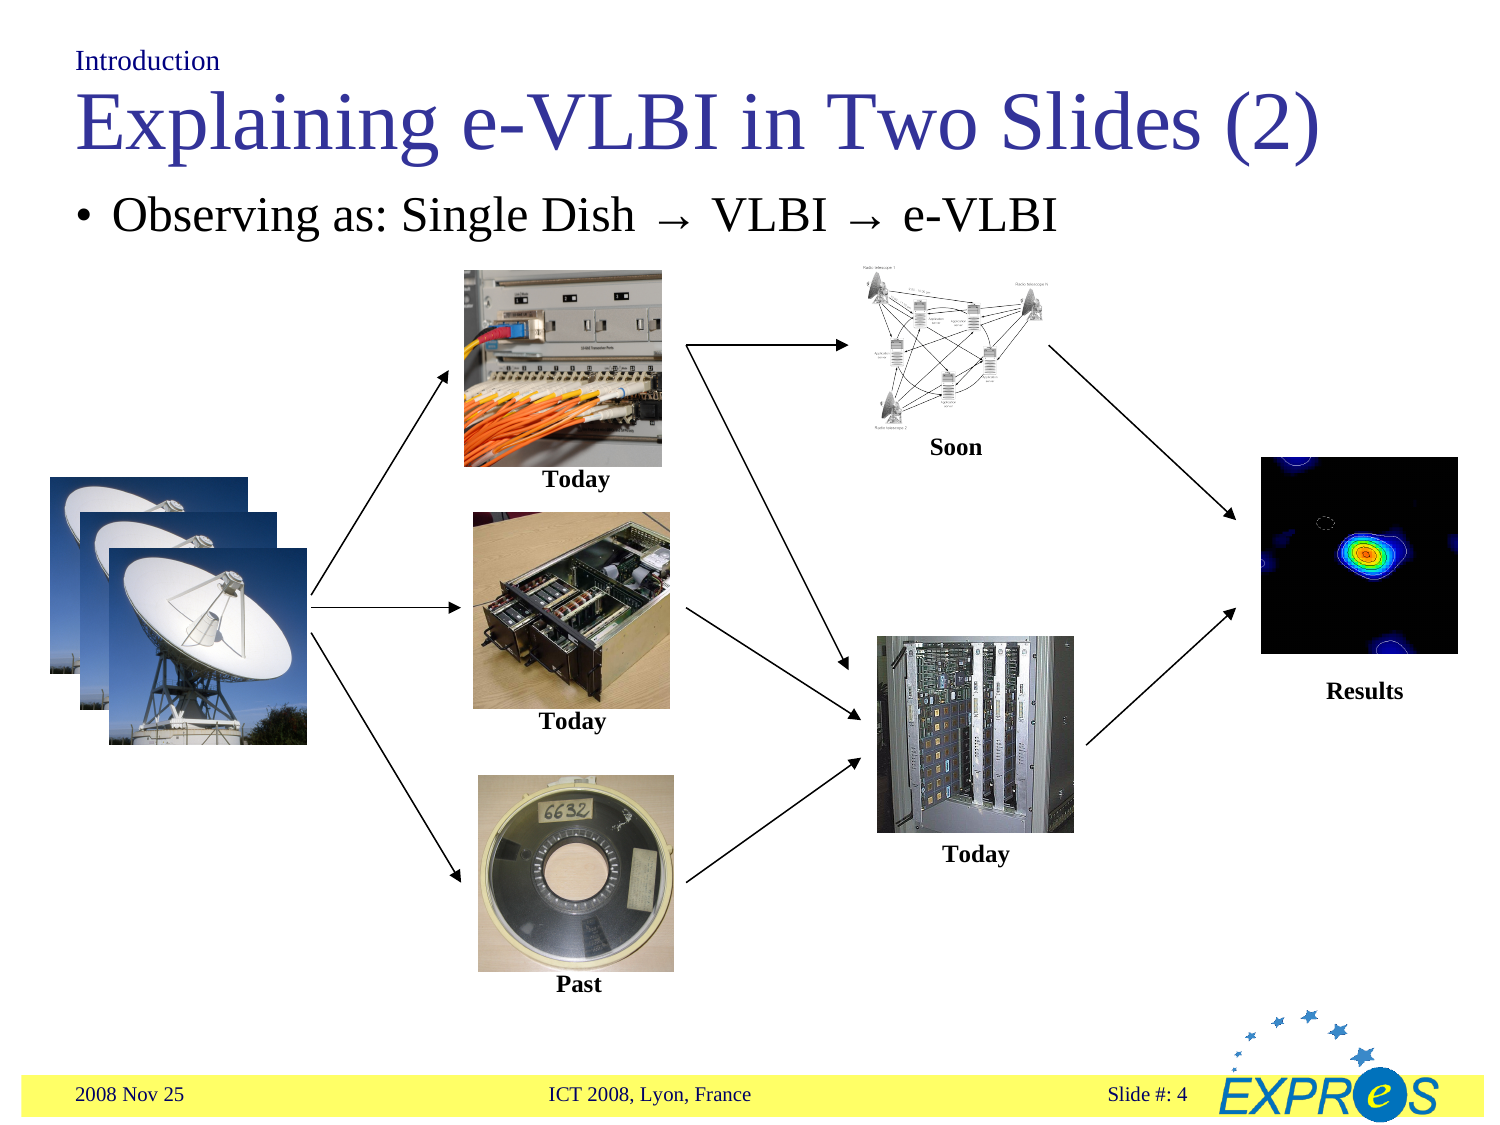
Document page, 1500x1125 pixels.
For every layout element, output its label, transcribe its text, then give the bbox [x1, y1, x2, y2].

chart [877, 636, 1074, 833]
picture [464, 270, 662, 467]
text_box Results [1311, 670, 1419, 714]
picture [478, 775, 674, 972]
text_box Today [927, 833, 1026, 876]
text_box Today [527, 467, 626, 501]
picture [50, 477, 307, 745]
text_box Introduction [75, 37, 1426, 85]
text_box Past [541, 962, 617, 1006]
picture [21, 1006, 1500, 1125]
text_box Soon [914, 425, 998, 469]
picture [852, 262, 1049, 433]
text_box [473, 512, 670, 710]
title Explaining e-VLBI in Two Slides (2) [75, 85, 1426, 172]
text_box Today [523, 700, 622, 744]
list Observing as: Single Dish → VLBI → e-VLBI [75, 187, 1426, 1023]
picture [1261, 457, 1458, 655]
